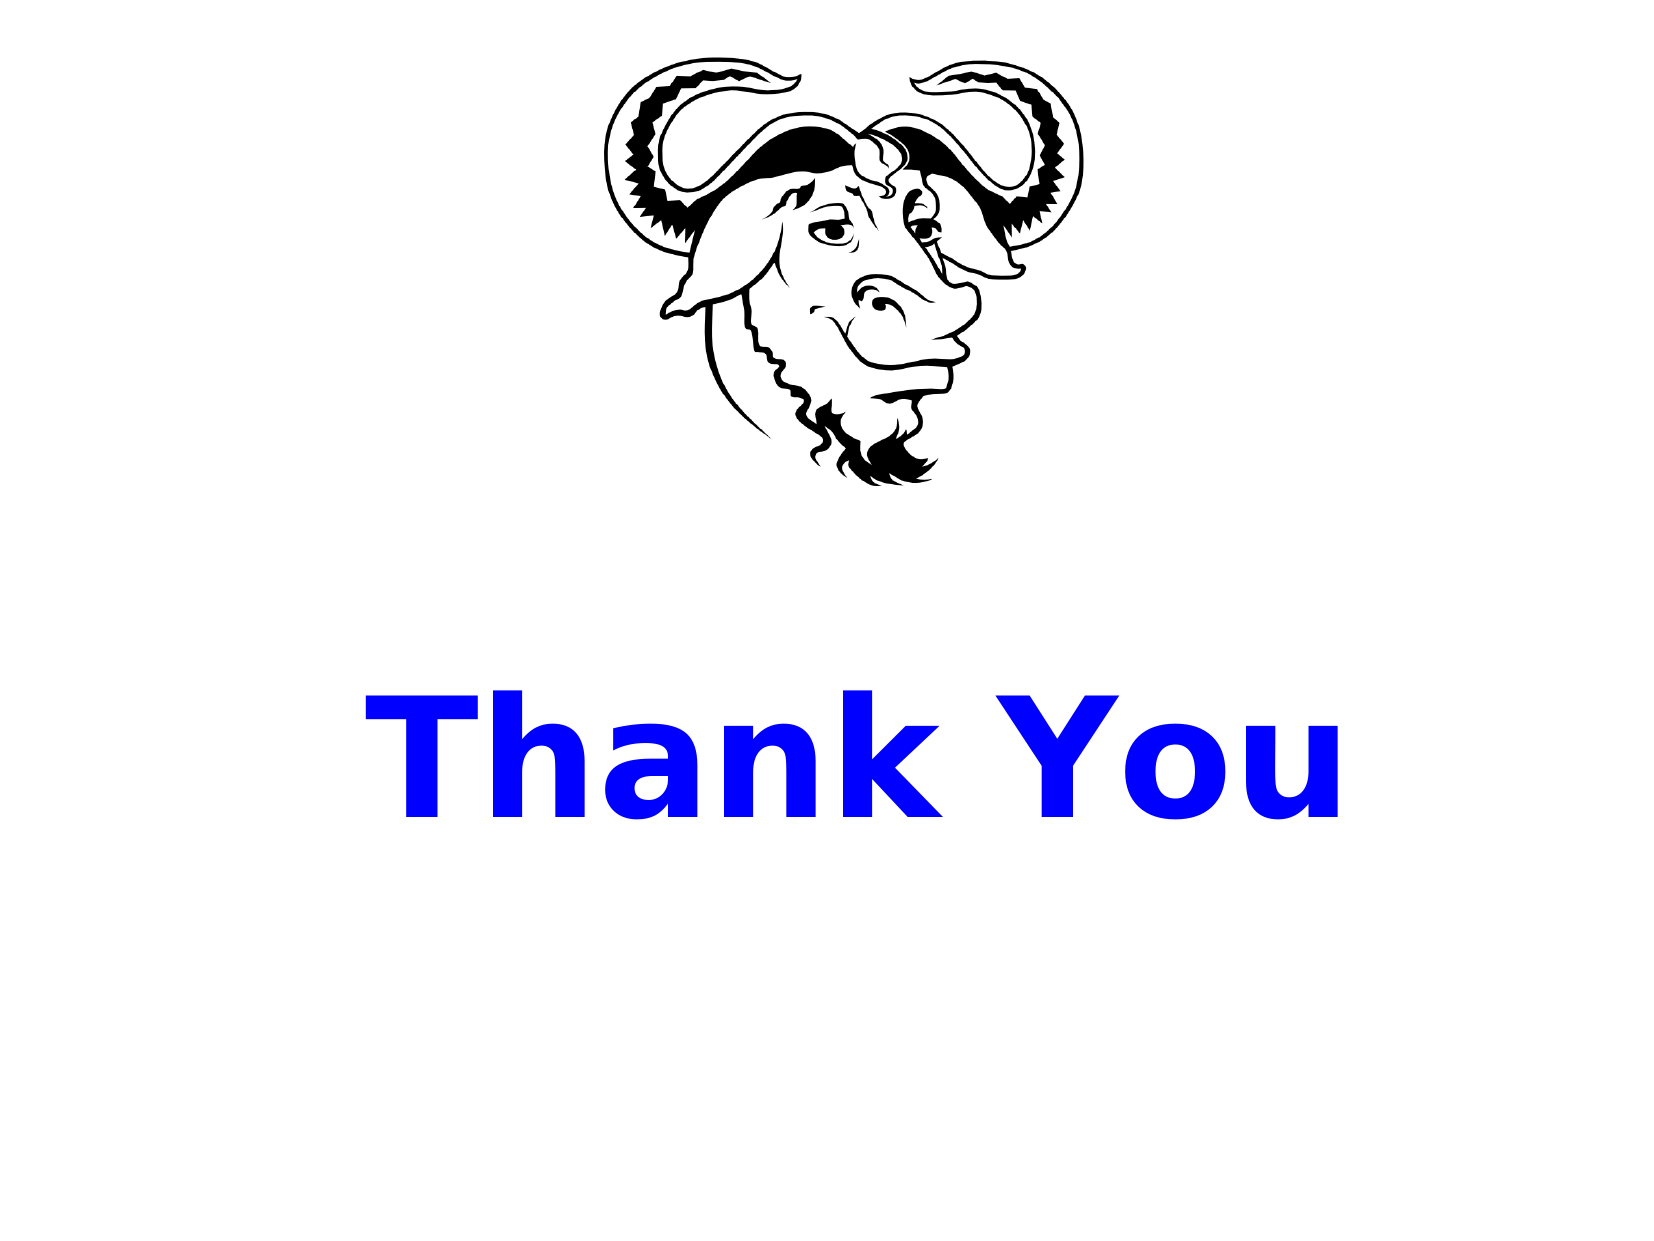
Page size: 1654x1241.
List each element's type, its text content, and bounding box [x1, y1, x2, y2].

text_box Thank You [365, 565, 1408, 760]
picture [597, 46, 1090, 497]
